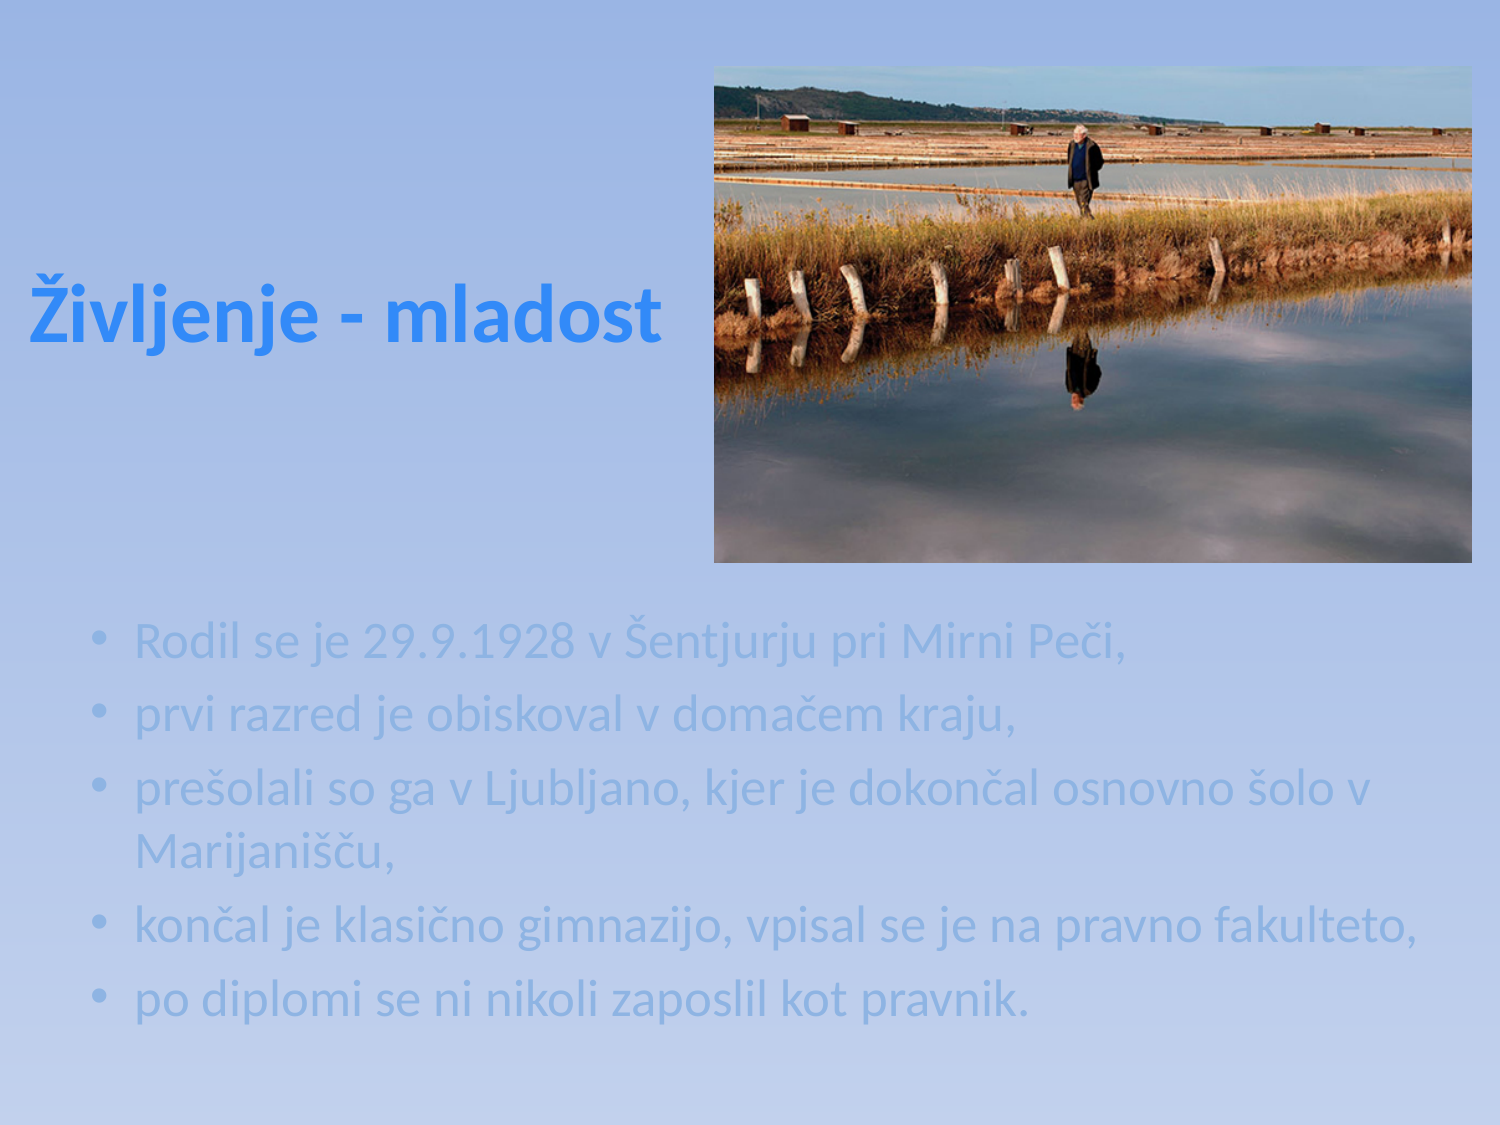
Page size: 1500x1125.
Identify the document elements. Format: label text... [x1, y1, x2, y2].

title Življenje - mladost [0, 219, 714, 398]
picture [714, 66, 1472, 563]
list Rodil se je 29.9.1928 v Šentjurju pri Mirni Peči, prvi razred je obiskoval v domačem kraju, prešolali so ga v Ljubljano, kjer je dokončal osnovno šolo v Marijanišču, končal je klasično gimnazijo, vpisal se je na pravno fakulteto, po diplomi se ni nikoli zaposlil kot pravnik. [75, 597, 1447, 1094]
